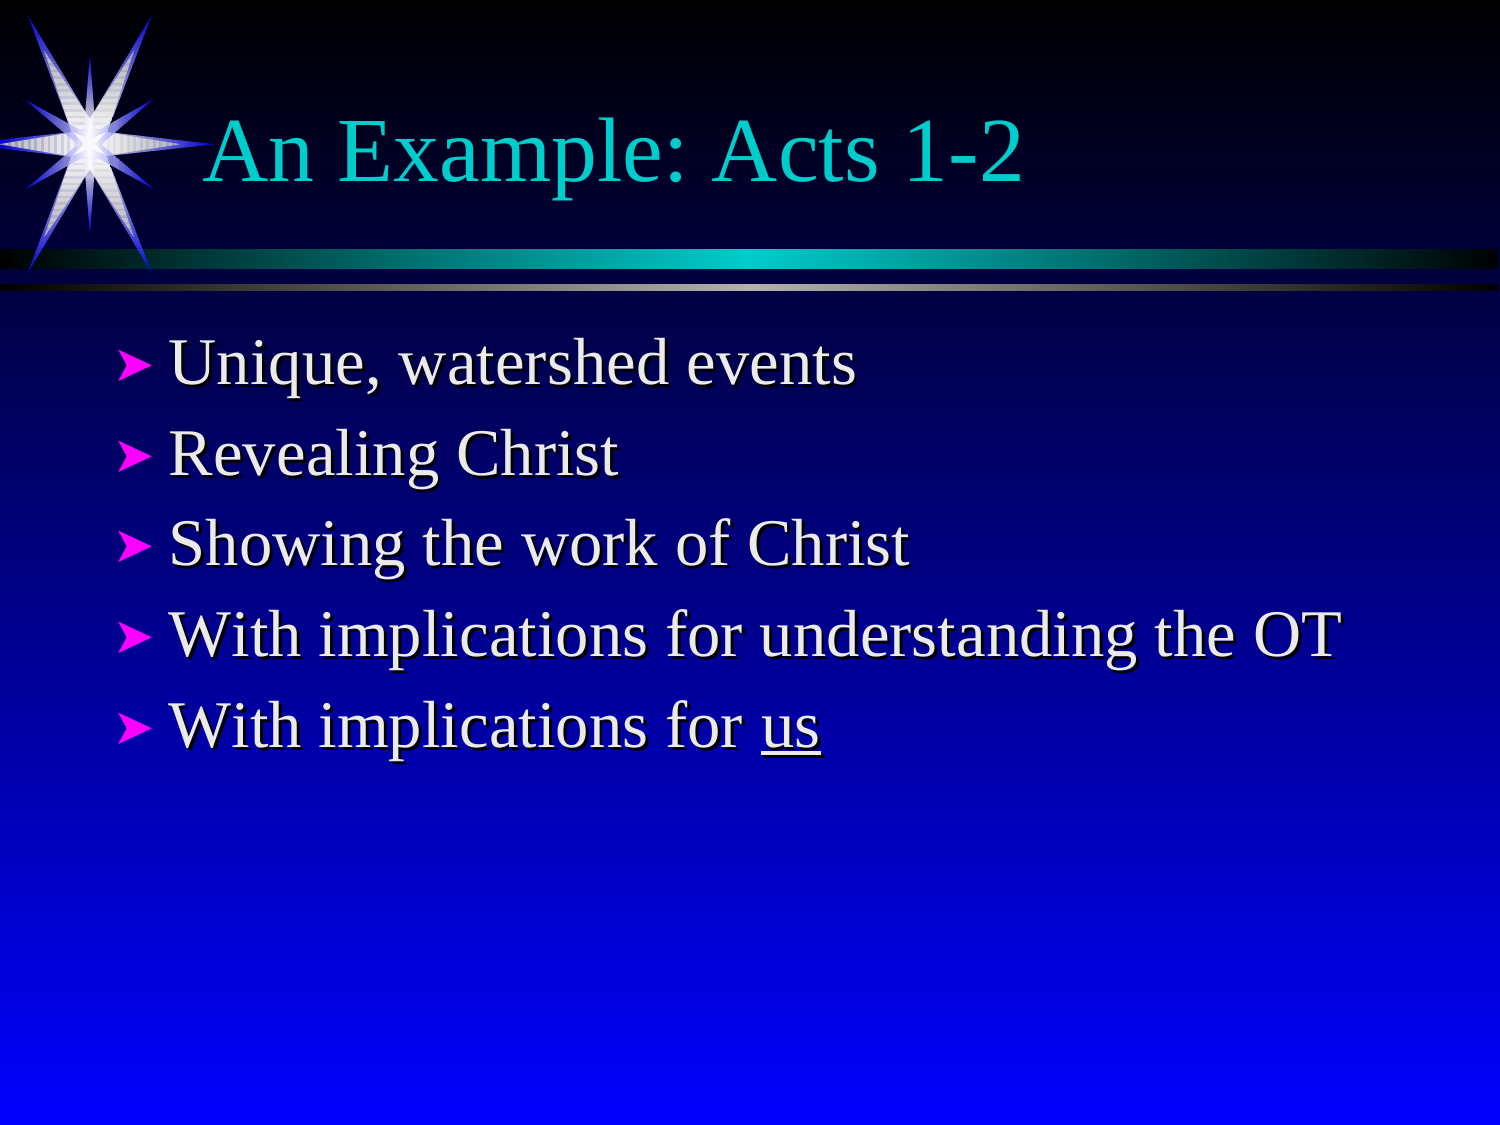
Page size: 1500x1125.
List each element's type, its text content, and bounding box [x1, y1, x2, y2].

title An Example: Acts 1-2 [187, 56, 1463, 244]
list Unique, watershed events Revealing Christ Showing the work of Christ With implications for understanding the OT With implications for us [112, 324, 1388, 1001]
